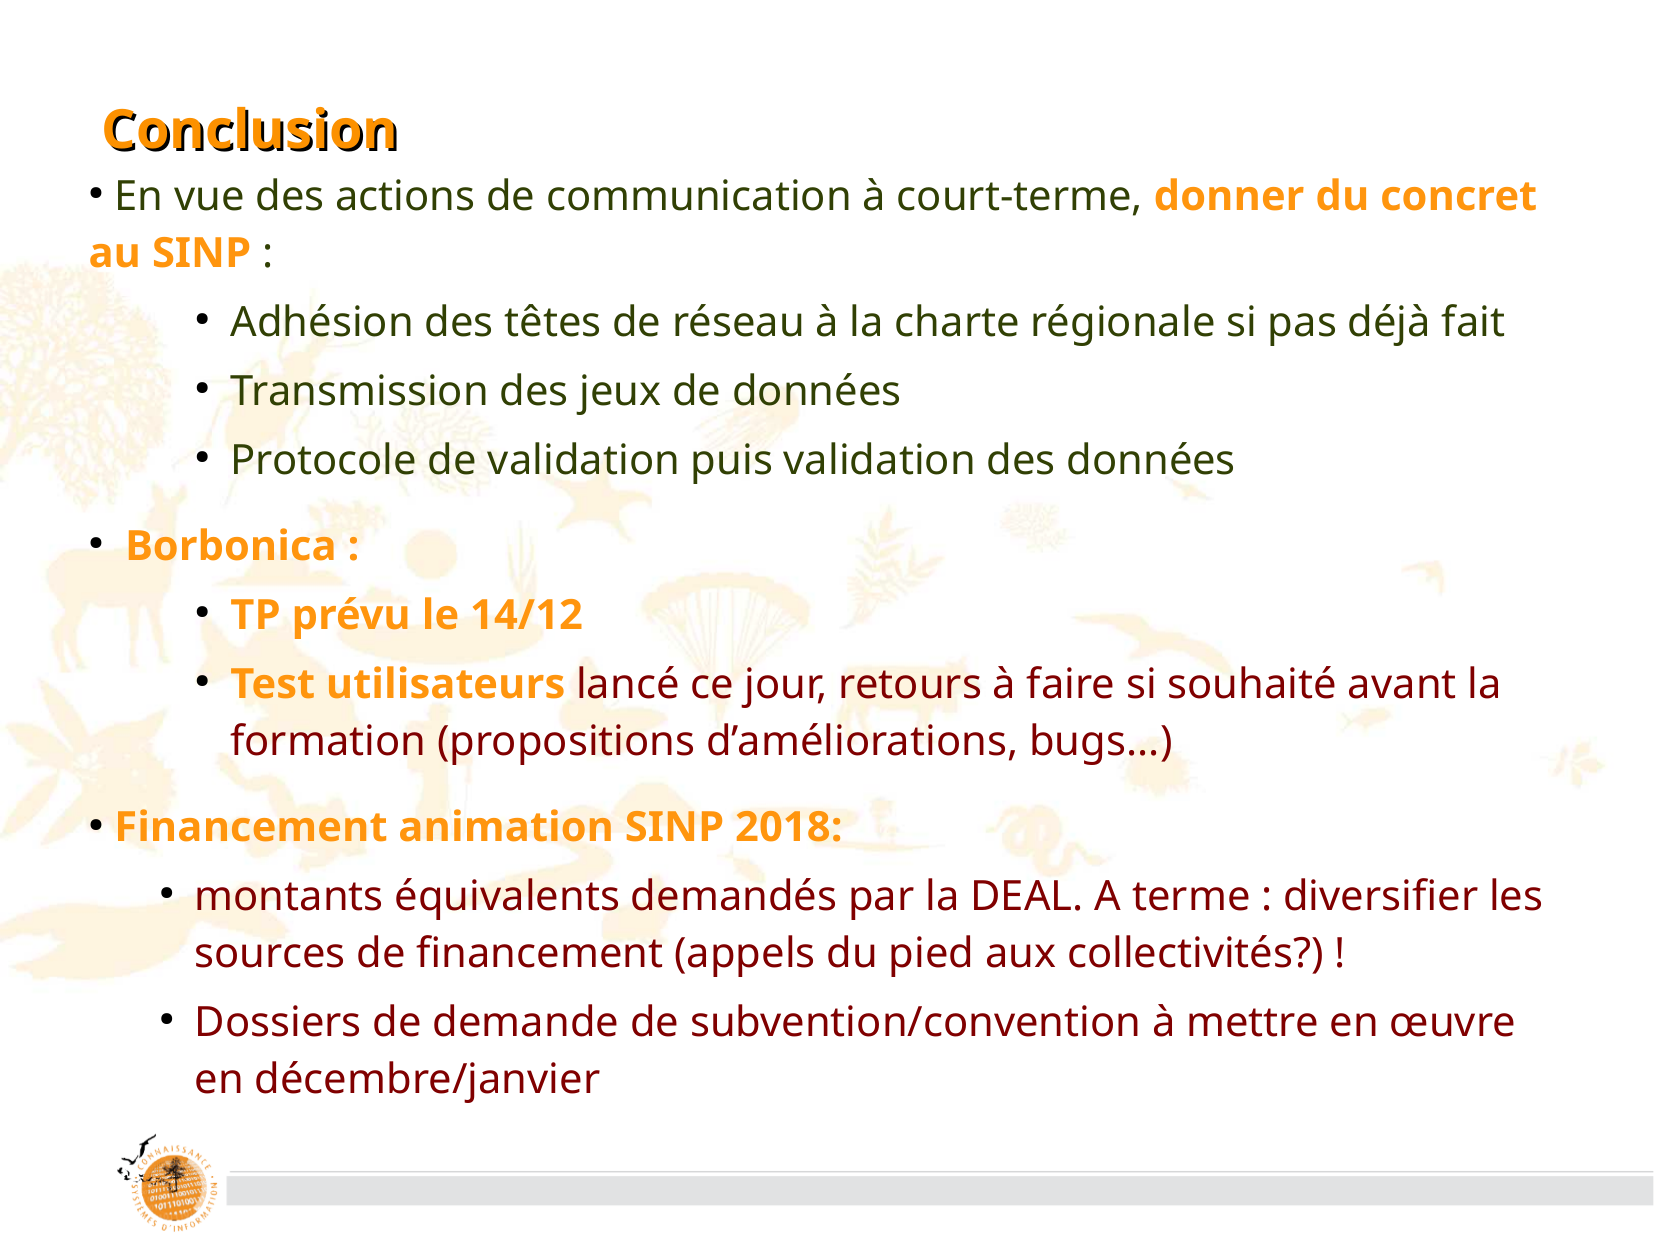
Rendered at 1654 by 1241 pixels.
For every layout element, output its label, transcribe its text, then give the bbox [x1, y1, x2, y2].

title Conclusion [922, 190, 935, 207]
title Conclusion [436, 190, 448, 207]
title Conclusion [144, 190, 156, 207]
title Conclusion [261, 190, 273, 207]
title Conclusion [572, 190, 585, 207]
picture [0, 0, 1654, 1241]
subtitle En vue des actions de communication à court-terme, donner du concret au SINP : Adhésion des têtes de réseau à la charte régionale si pas déjà fait Transmission des jeux de données Protocole de validation puis validation des données Borbonica : TP prévu le 14/12 Test utilisateurs lancé ce jour, retours à faire si souhaité avant la formation (propositions d’améliorations, bugs...) Financement animation SINP 2018: montants équivalents demandés par la DEAL. A terme : diversifier les sources de financement (appels du pied aux collectivités?) ! Dossiers de demande de subvention/convention à mettre en œuvre en décembre/janvier [88, 413, 1571, 916]
title Conclusion [410, 190, 423, 207]
title Conclusion [833, 190, 845, 207]
title Conclusion [492, 190, 504, 207]
title Conclusion [82, 49, 1571, 207]
title Conclusion [806, 190, 819, 207]
title Conclusion [702, 190, 714, 207]
